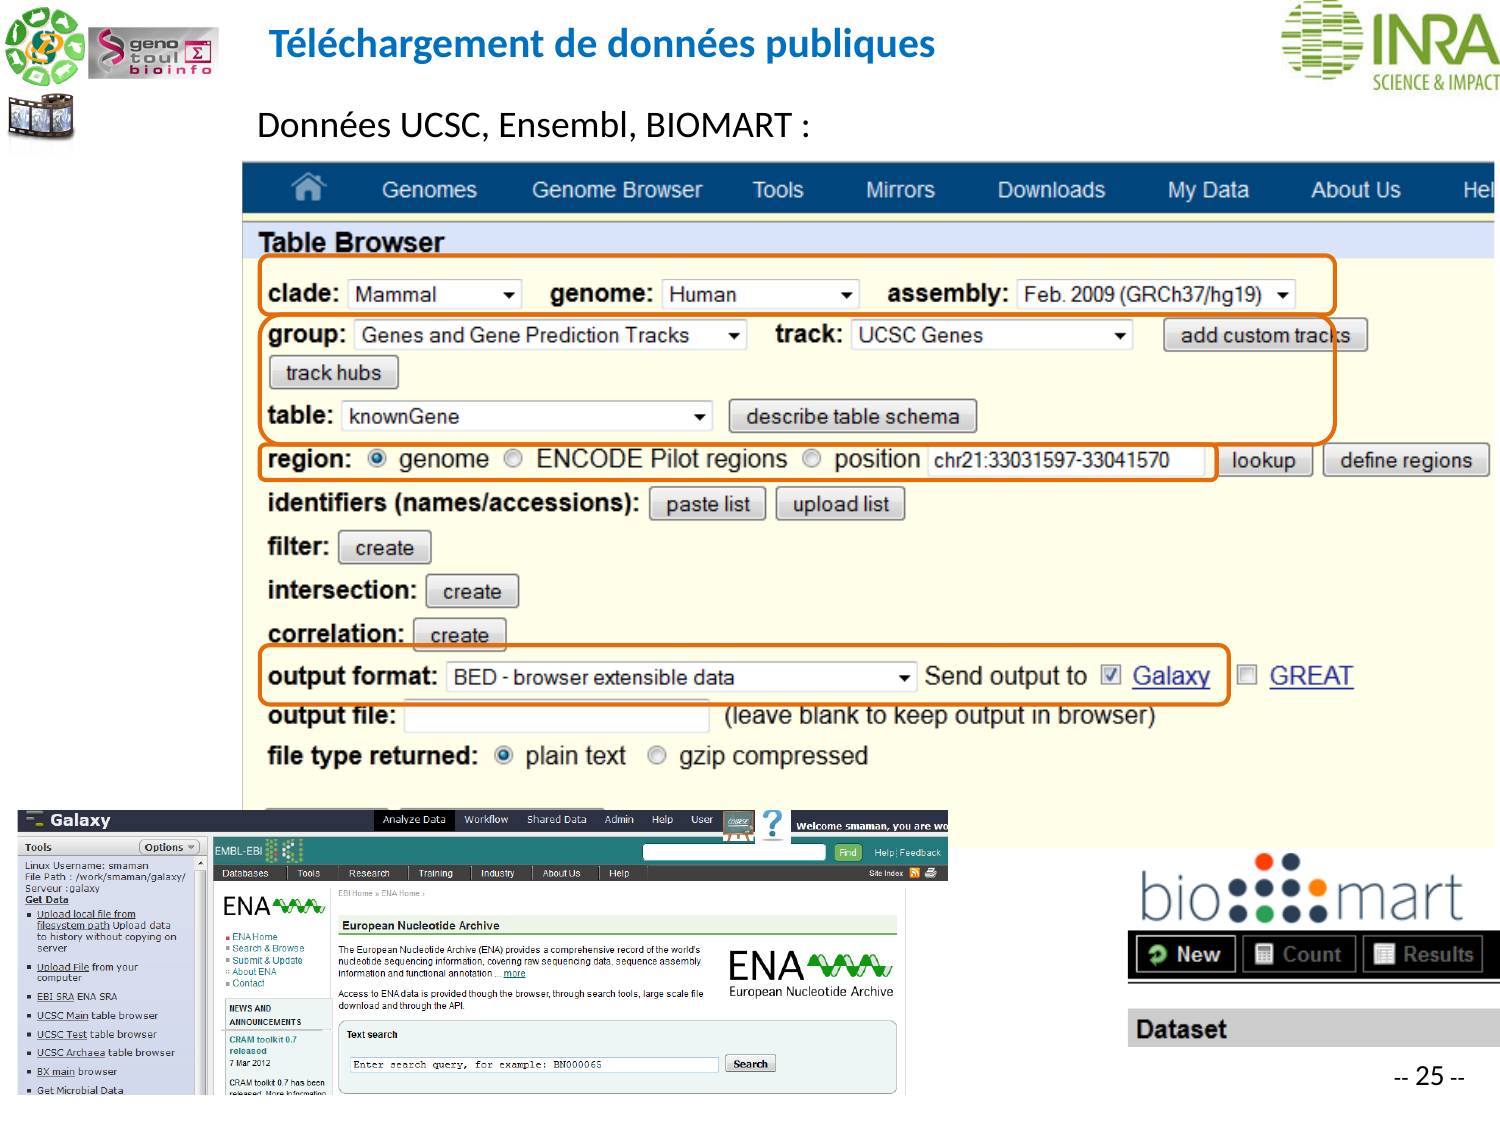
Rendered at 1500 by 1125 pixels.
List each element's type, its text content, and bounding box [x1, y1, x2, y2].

picture [5, 89, 77, 161]
picture [1127, 853, 1500, 1047]
picture [1281, 0, 1500, 102]
picture [5, 7, 85, 86]
picture [88, 27, 219, 79]
text_box Données UCSC, Ensembl, BIOMART : [242, 102, 1500, 155]
picture [17, 160, 1495, 1095]
text_box Téléchargement de données publiques [253, 19, 1270, 86]
